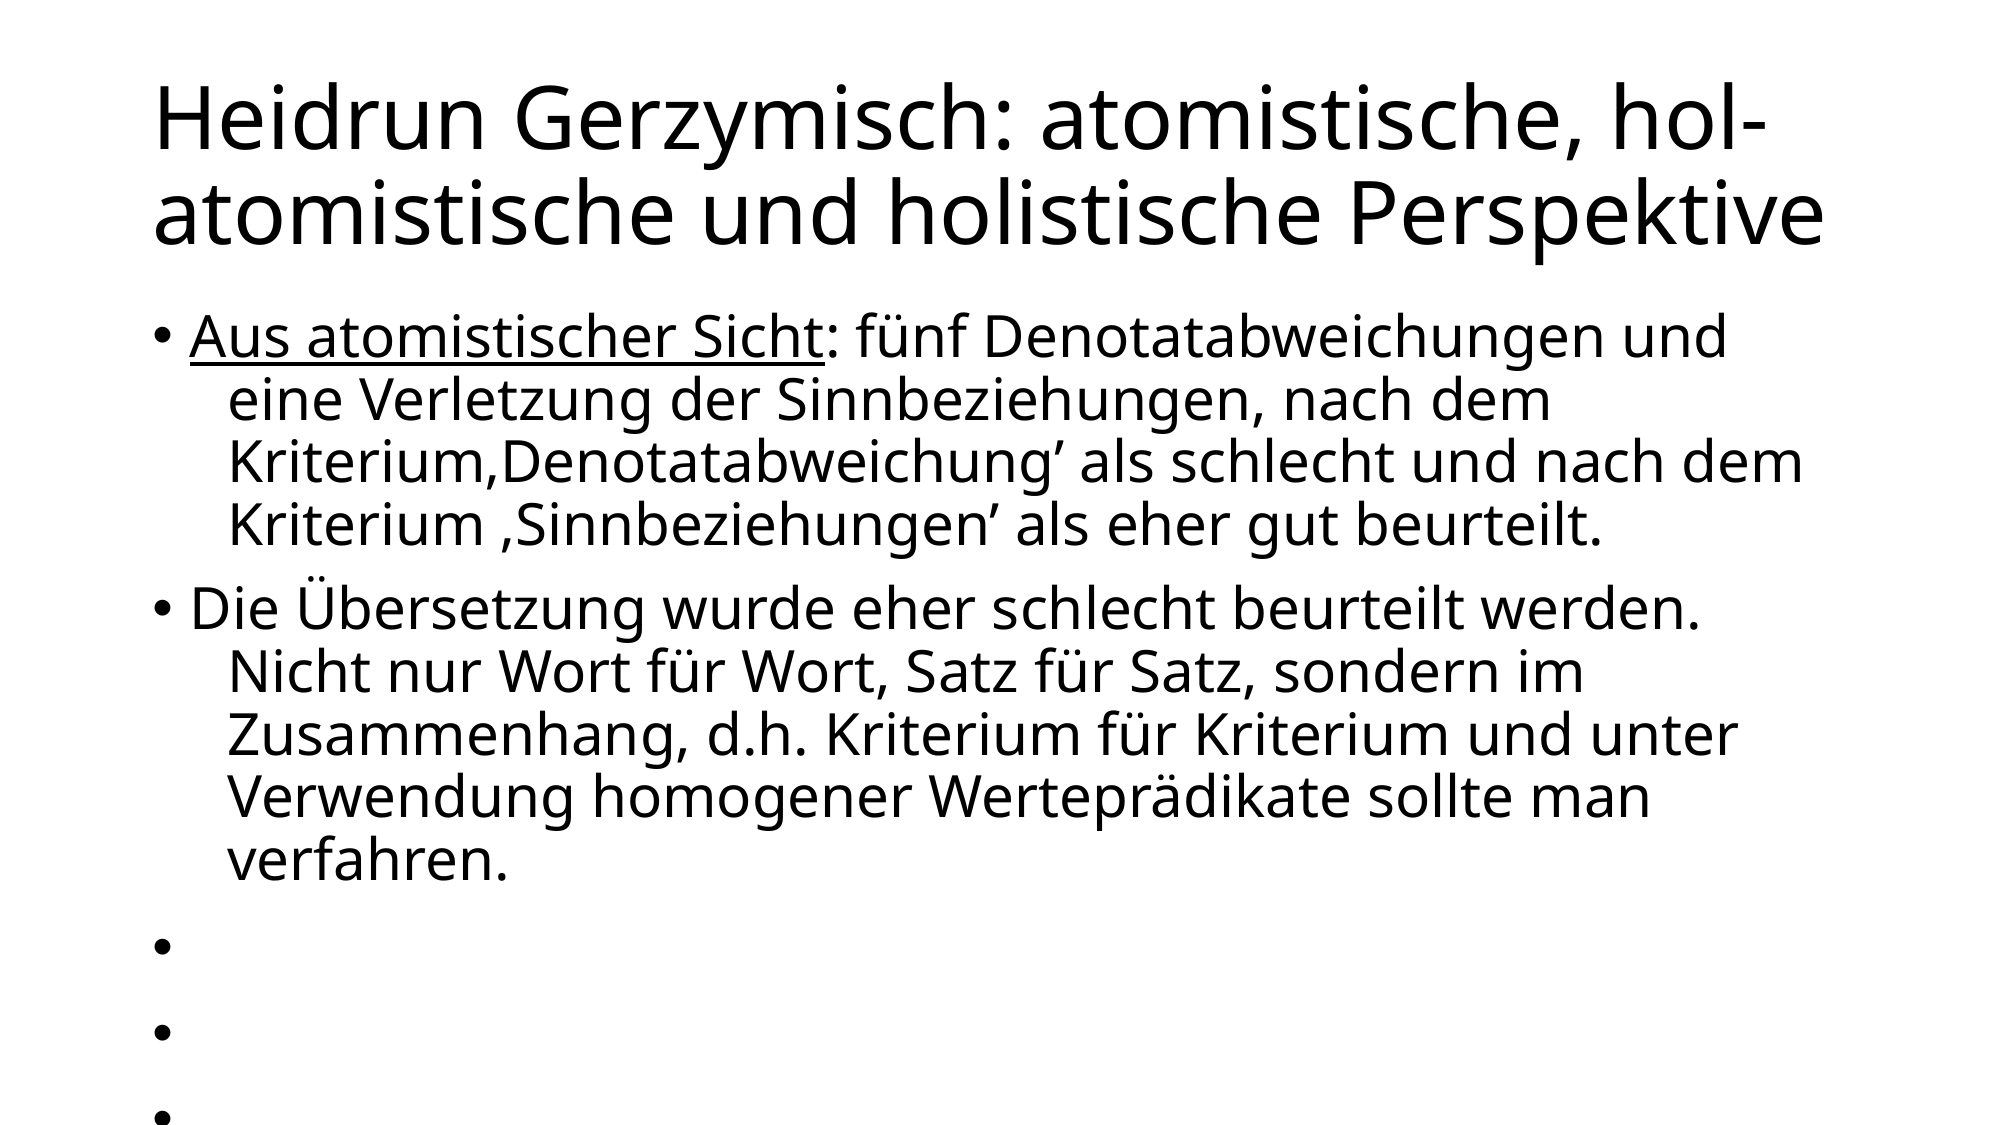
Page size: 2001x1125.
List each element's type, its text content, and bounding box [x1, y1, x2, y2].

title Heidrun Gerzymisch: atomistische, hol-atomistische und holistische Perspektive [137, 59, 1863, 278]
list Aus atomistischer Sicht: fünf Denotatabweichungen und eine Verletzung der Sinnbeziehungen, nach dem Kriterium‚Denotatabweichung’ als schlecht und nach dem Kriterium ‚Sinnbeziehungen’ als eher gut beurteilt. Die Übersetzung wurde eher schlecht beurteilt werden. Nicht nur Wort für Wort, Satz für Satz, sondern im Zusammenhang, d.h. Kriterium für Kriterium und unter Verwendung homogener Werteprädikate sollte man verfahren. [137, 299, 1863, 1014]
